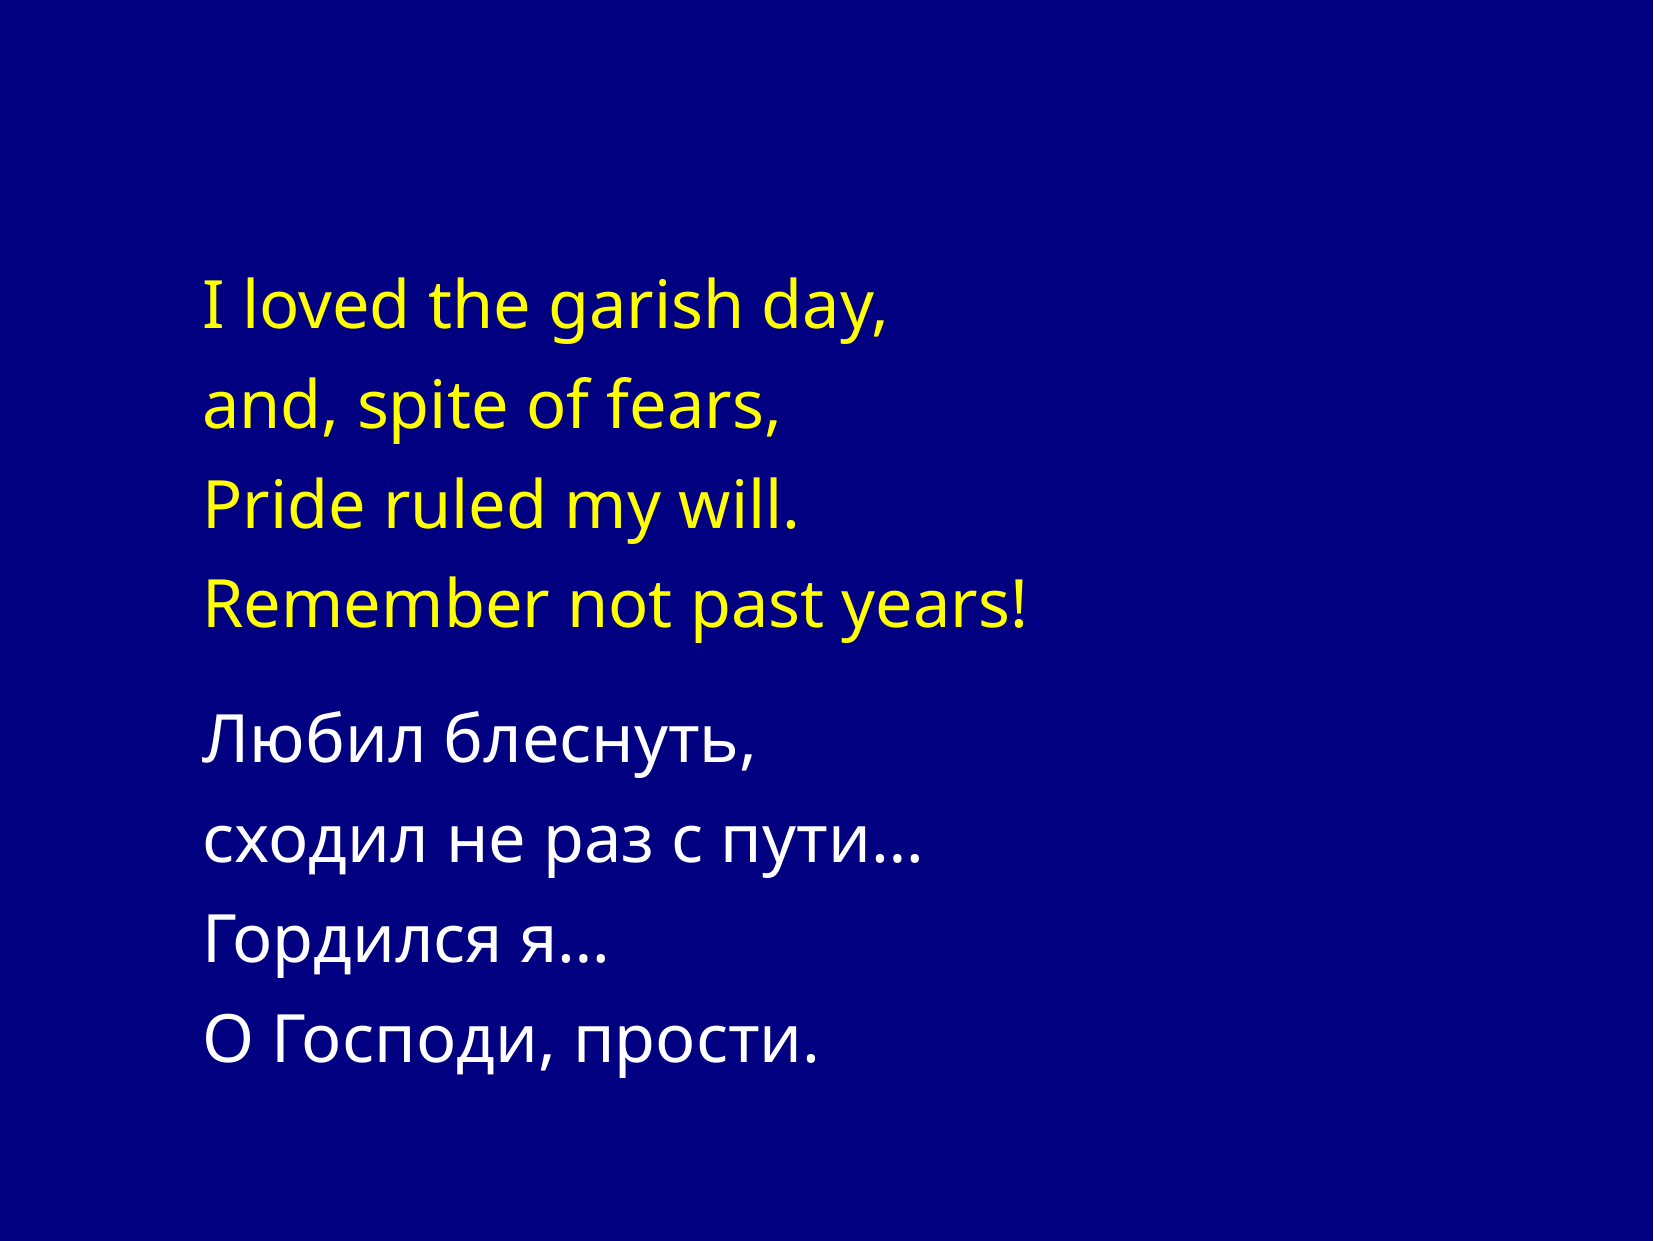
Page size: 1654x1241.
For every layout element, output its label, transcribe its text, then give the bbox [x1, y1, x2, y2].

text_box I loved the garish day, and, spite of fears, Pride ruled my will. Remember not past years! [75, 150, 1651, 638]
text_box Любил блеснуть, сходил не раз с пути… Гордился я… О Господи, прости. [75, 675, 1651, 1163]
